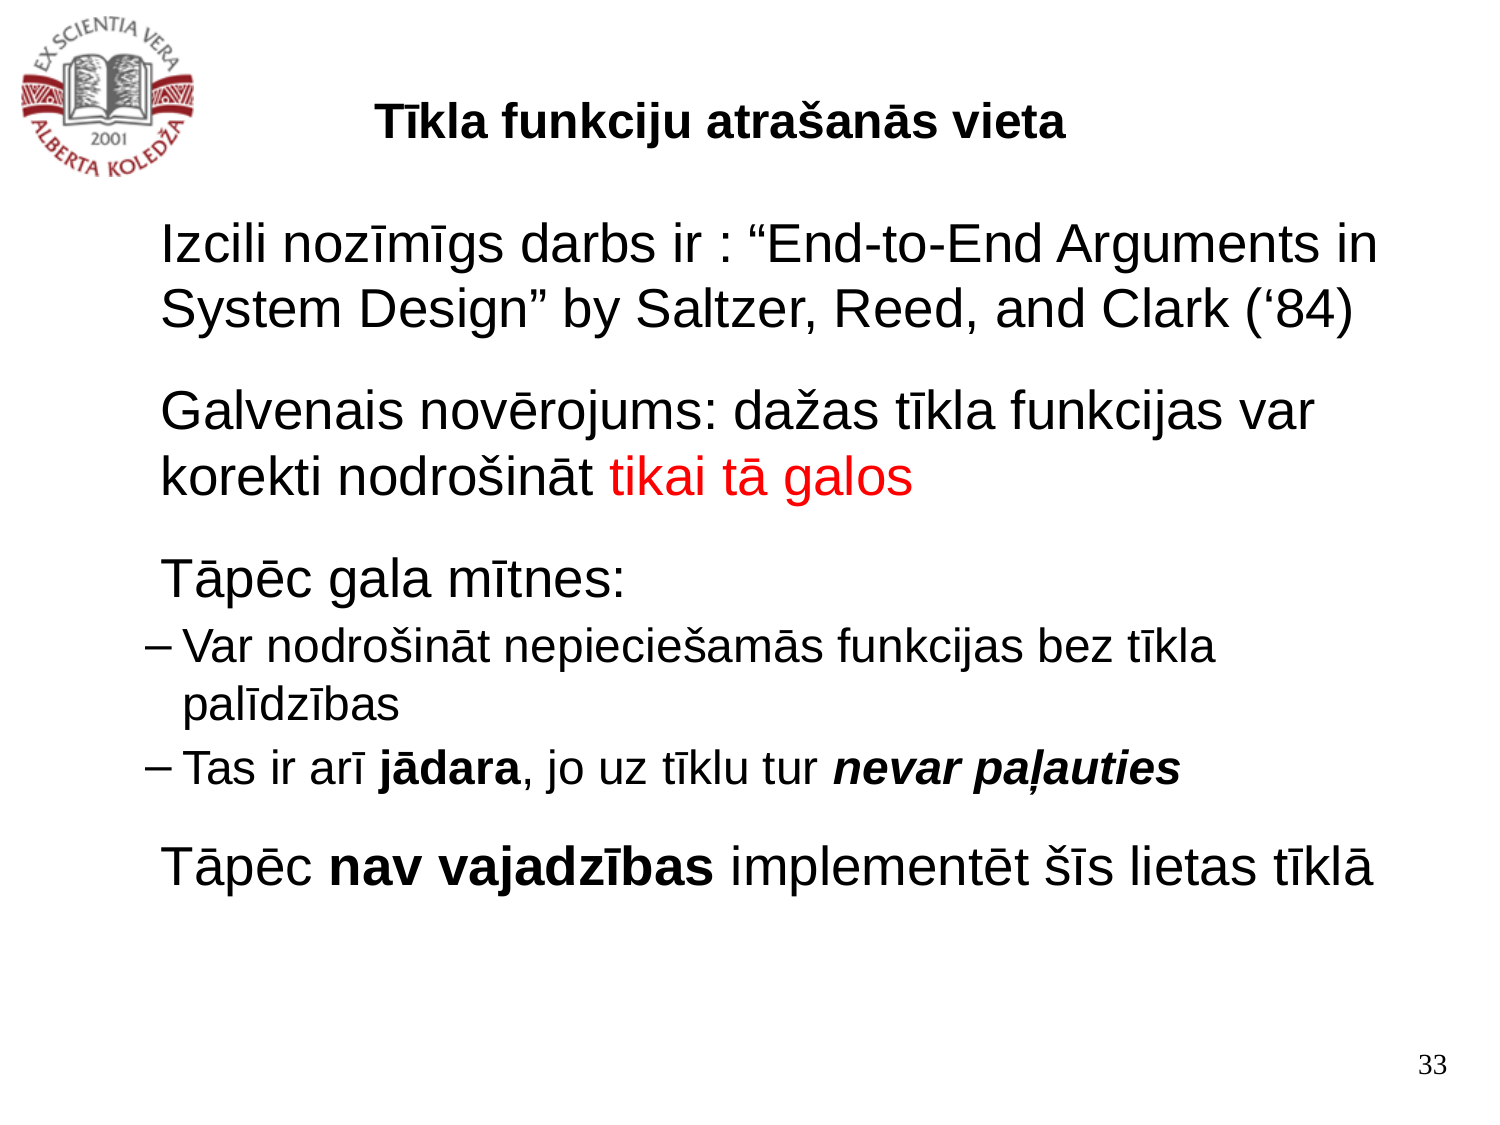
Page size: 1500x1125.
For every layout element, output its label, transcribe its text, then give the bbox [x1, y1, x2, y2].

title Tīkla funkciju atrašanās vieta [50, 62, 1374, 175]
picture [21, 16, 194, 177]
list Izcili nozīmīgs darbs ir : “End-to-End Arguments in System Design” by Saltzer, Reed, and Clark (‘84) Galvenais novērojums: dažas tīkla funkcijas var korekti nodrošināt tikai tā galos Tāpēc gala mītnes: Var nodrošināt nepieciešamās funkcijas bez tīkla palīdzības Tas ir arī jādara, jo uz tīklu tur nevar paļauties Tāpēc nav vajadzības implementēt šīs lietas tīklā [74, 200, 1463, 1101]
